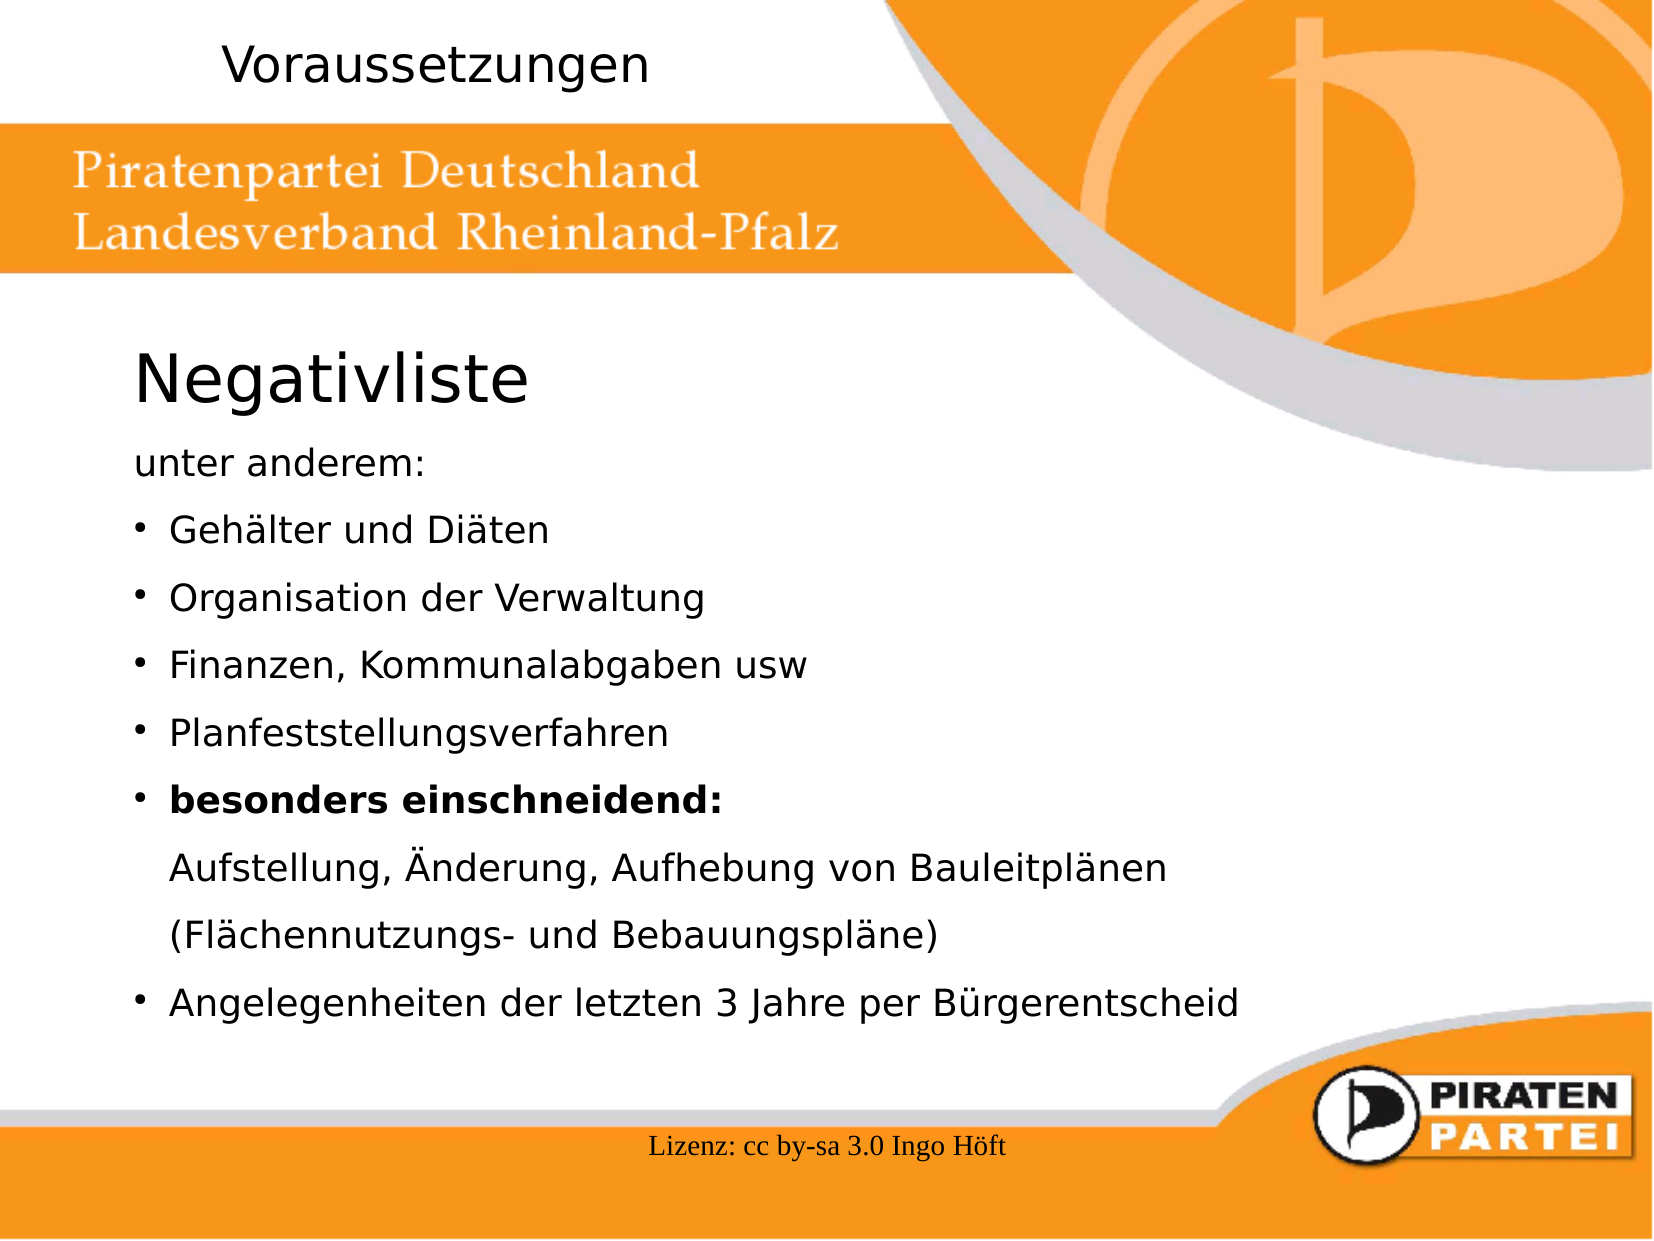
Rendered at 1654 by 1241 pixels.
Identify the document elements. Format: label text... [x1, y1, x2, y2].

text_box Negativliste unter anderem: Gehälter und Diäten Organisation der Verwaltung Finanzen, Kommunalabgaben usw Planfeststellungsverfahren besonders einschneidend: Aufstellung, Änderung, Aufhebung von Bauleitplänen (Flächennutzungs- und Bebauungspläne) Angelegenheiten der letzten 3 Jahre per Bürgerentscheid [118, 328, 1277, 1031]
picture [0, 0, 1654, 1241]
title Voraussetzungen [25, 12, 847, 118]
